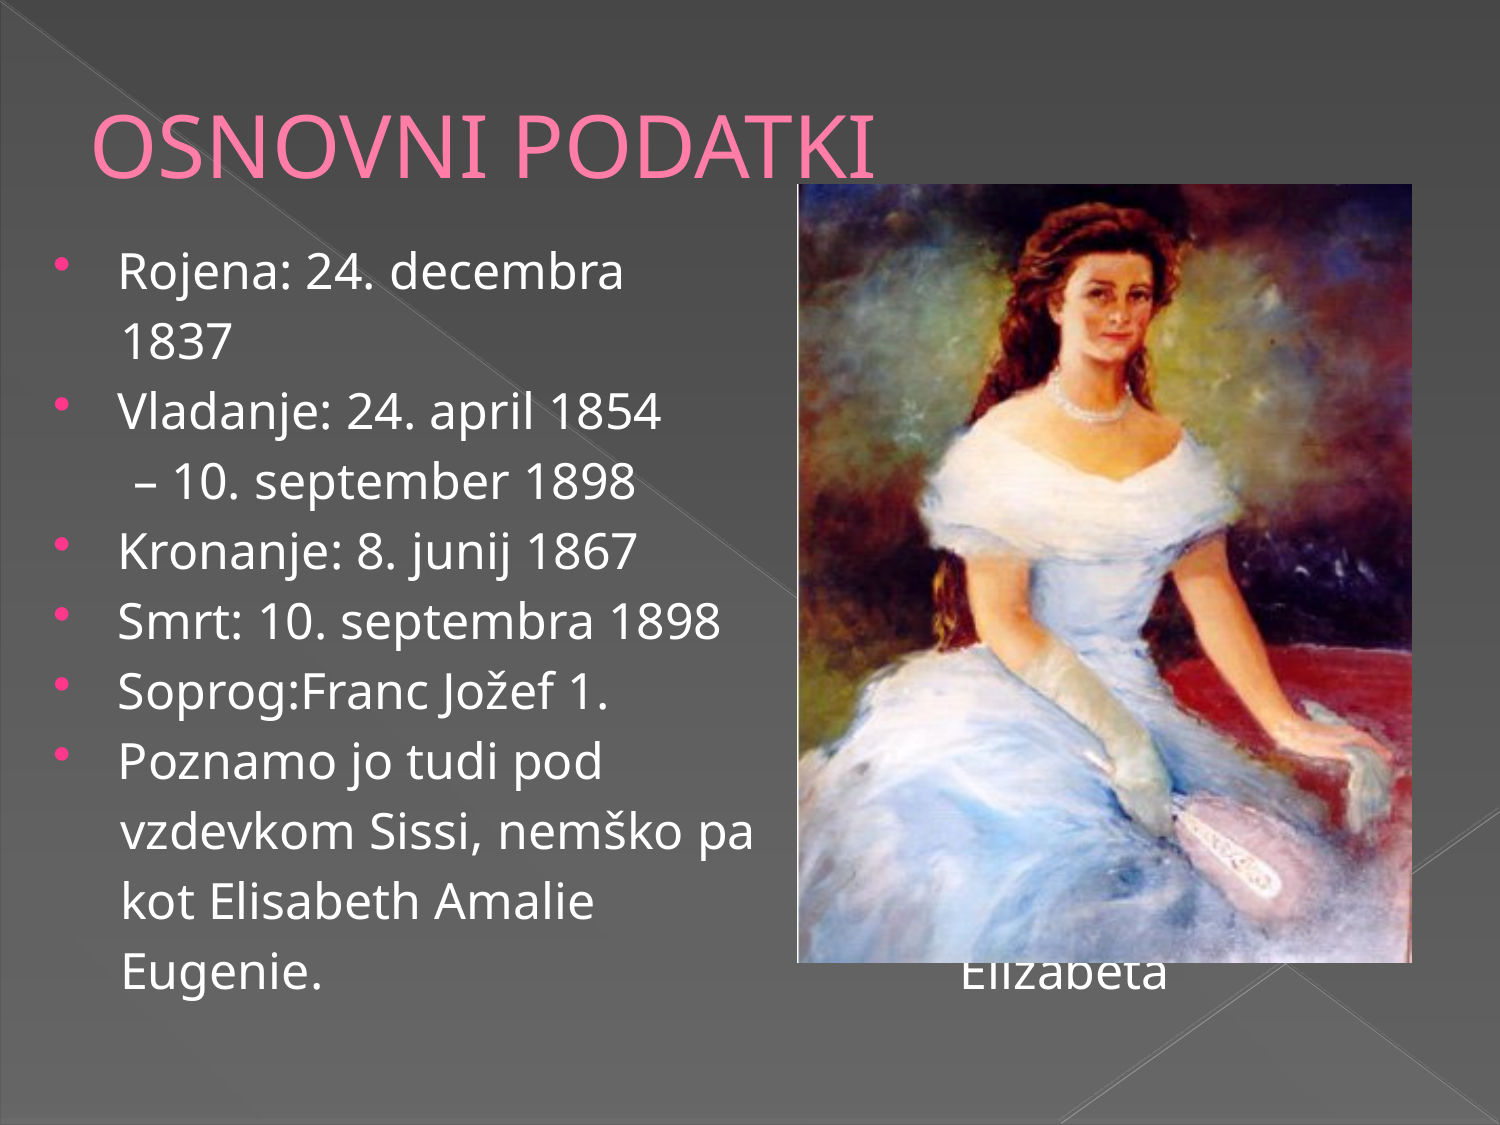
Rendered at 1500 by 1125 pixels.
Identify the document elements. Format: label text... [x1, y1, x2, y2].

list Rojena: 24. decembra 1837 Vladanje: 24. april 1854 – 10. september 1898 Kronanje: 8. junij 1867 Smrt: 10. septembra 1898 Soprog:Franc Jožef 1. Poznamo jo tudi pod vzdevkom Sissi, nemško pa kot Elisabeth Amalie Eugenie. Elizabeta [29, 231, 1436, 1032]
picture [797, 184, 1412, 963]
title OSNOVNI PODATKI [75, 43, 1425, 231]
